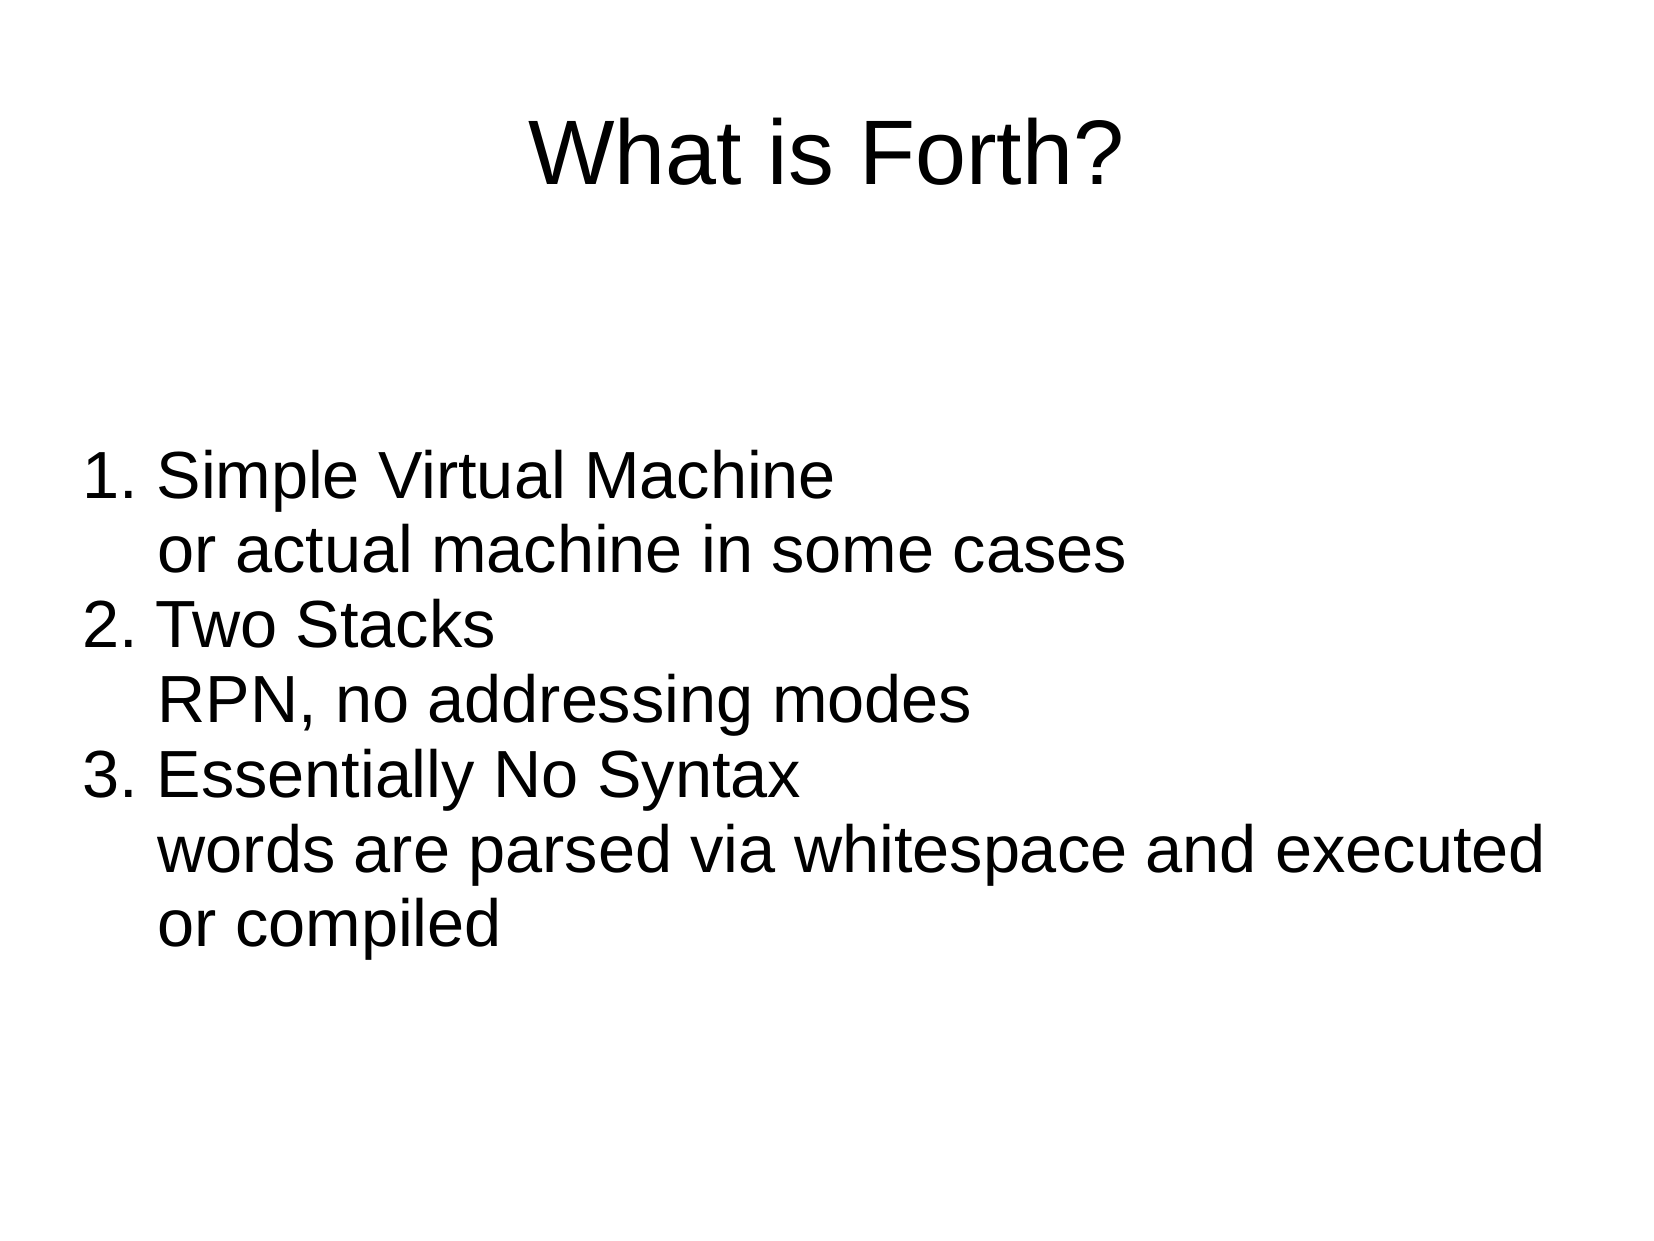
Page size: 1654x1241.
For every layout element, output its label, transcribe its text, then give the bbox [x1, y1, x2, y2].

subtitle 1. Simple Virtual Machine or actual machine in some cases 2. Two Stacks RPN, no addressing modes 3. Essentially No Syntax words are parsed via whitespace and executed or compiled [82, 297, 1571, 1102]
title What is Forth? [82, 56, 1571, 250]
